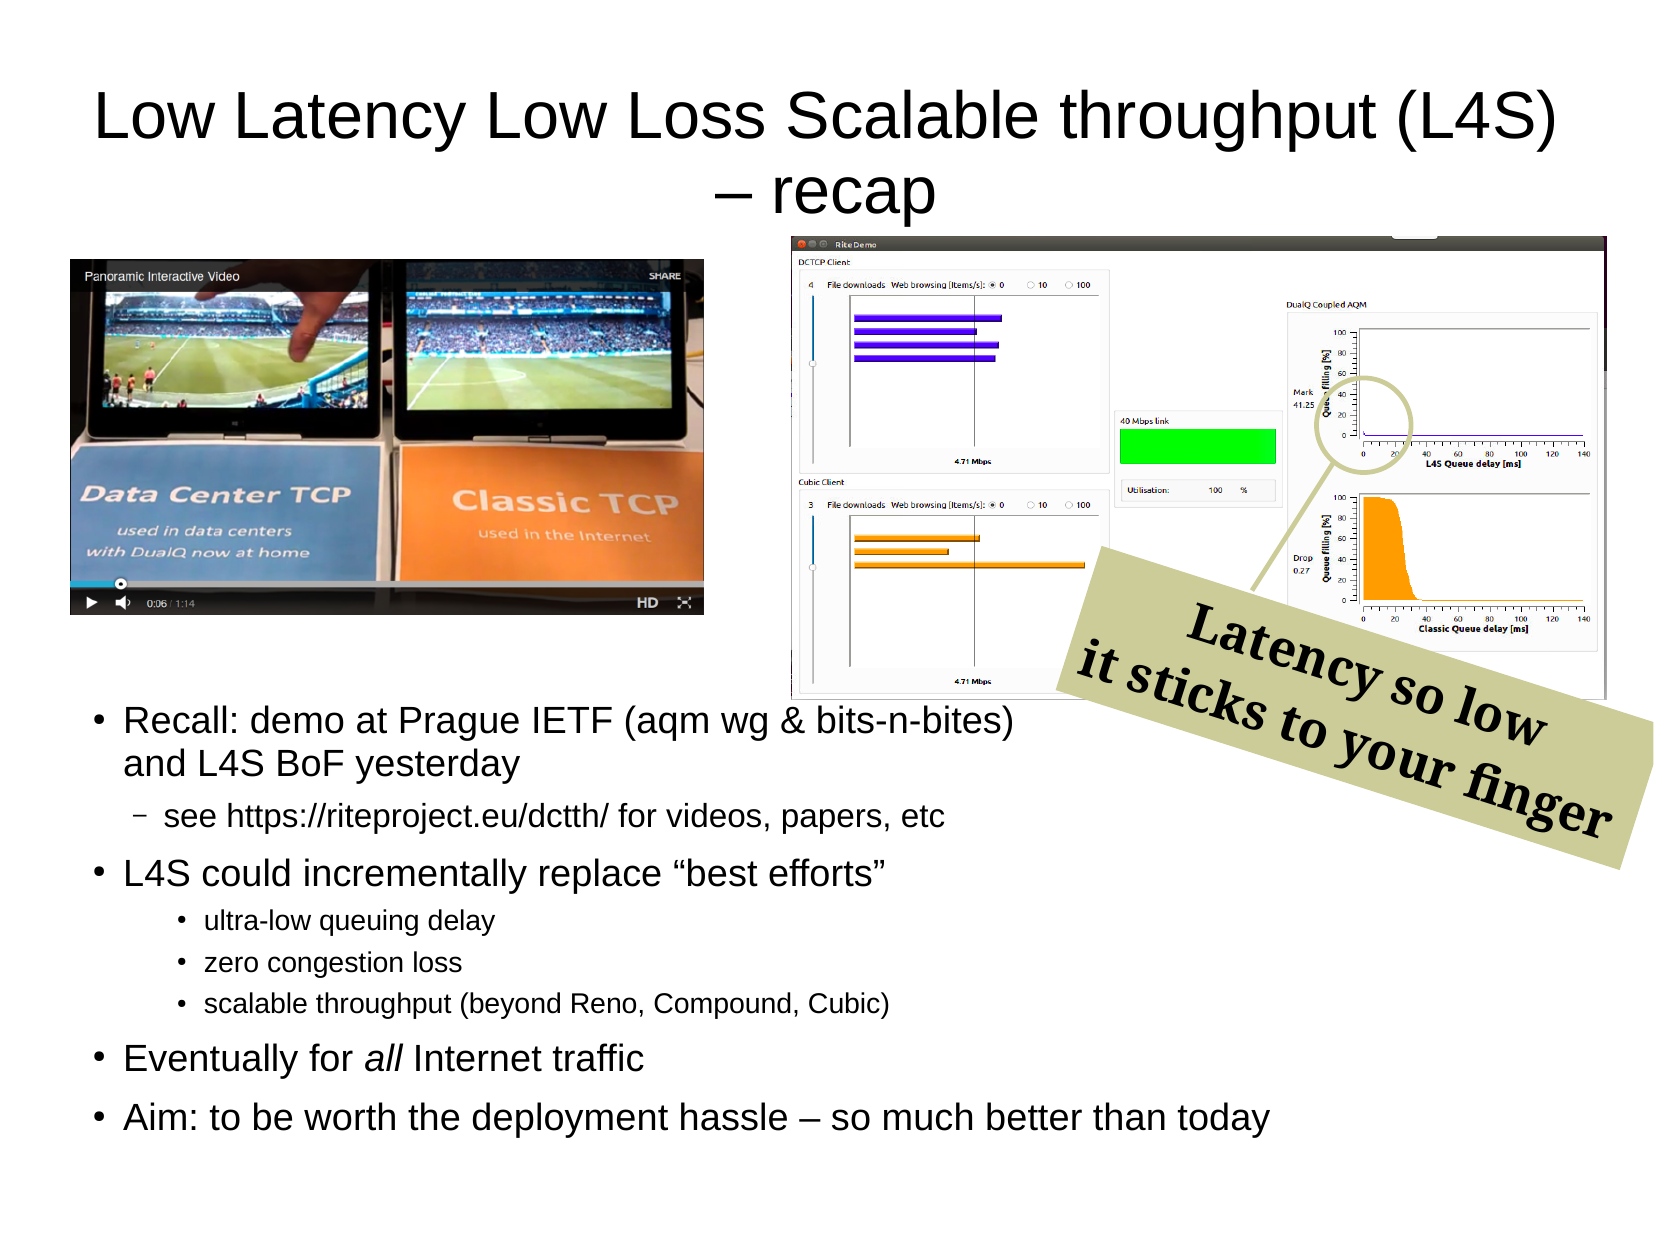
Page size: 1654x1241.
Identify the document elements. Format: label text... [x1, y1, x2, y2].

text_box Latency so low it sticks to your finger [1062, 545, 1654, 849]
picture [70, 259, 704, 615]
picture [791, 236, 1607, 700]
title Low Latency Low Loss Scalable throughput (L4S) – recap [82, 49, 1571, 257]
list Recall: demo at Prague IETF (aqm wg & bits-n-bites) and L4S BoF yesterday see https://riteproject.eu/dctth/ for videos, papers, etc L4S could incrementally replace “best efforts” ultra-low queuing delay zero congestion loss scalable throughput (beyond Reno, Compound, Cubic) Eventually for all Internet traffic Aim: to be worth the deployment hassle – so much better than today [82, 699, 1571, 1146]
